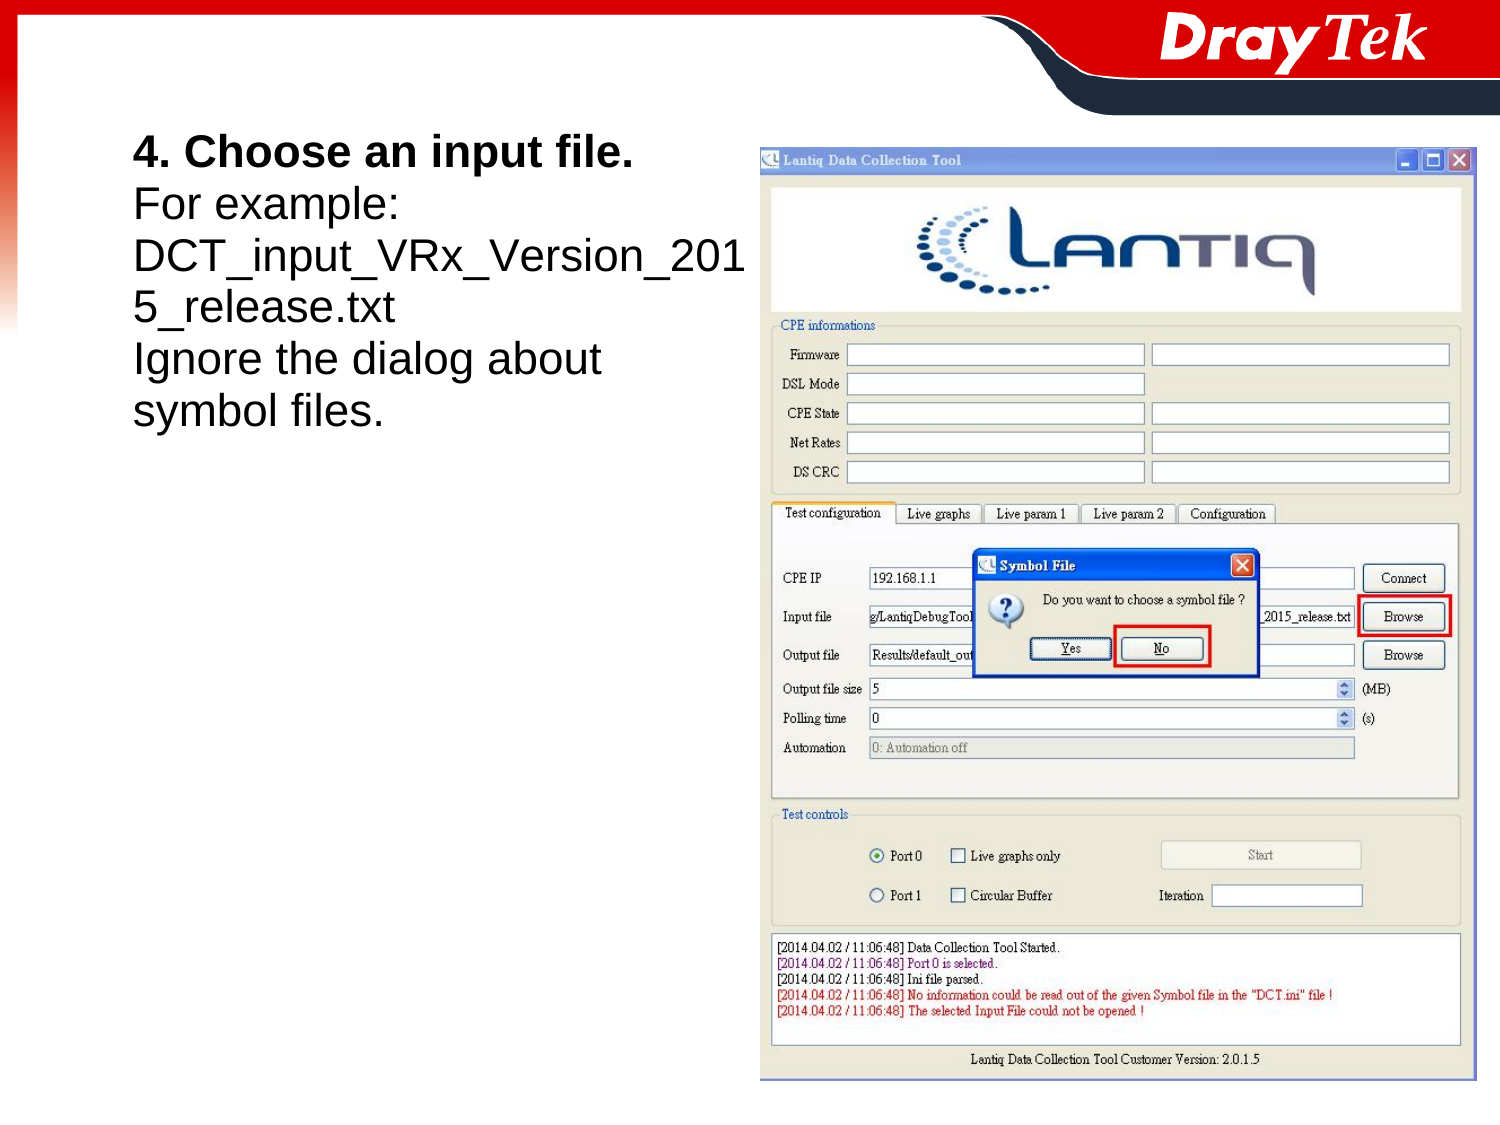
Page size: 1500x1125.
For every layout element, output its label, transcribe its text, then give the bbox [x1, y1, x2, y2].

text_box 4. Choose an input file. For example: DCT_input_VRx_Version_201 5_release.txt Ignore the dialog about symbol files. [118, 118, 768, 554]
picture [0, 0, 1500, 1125]
